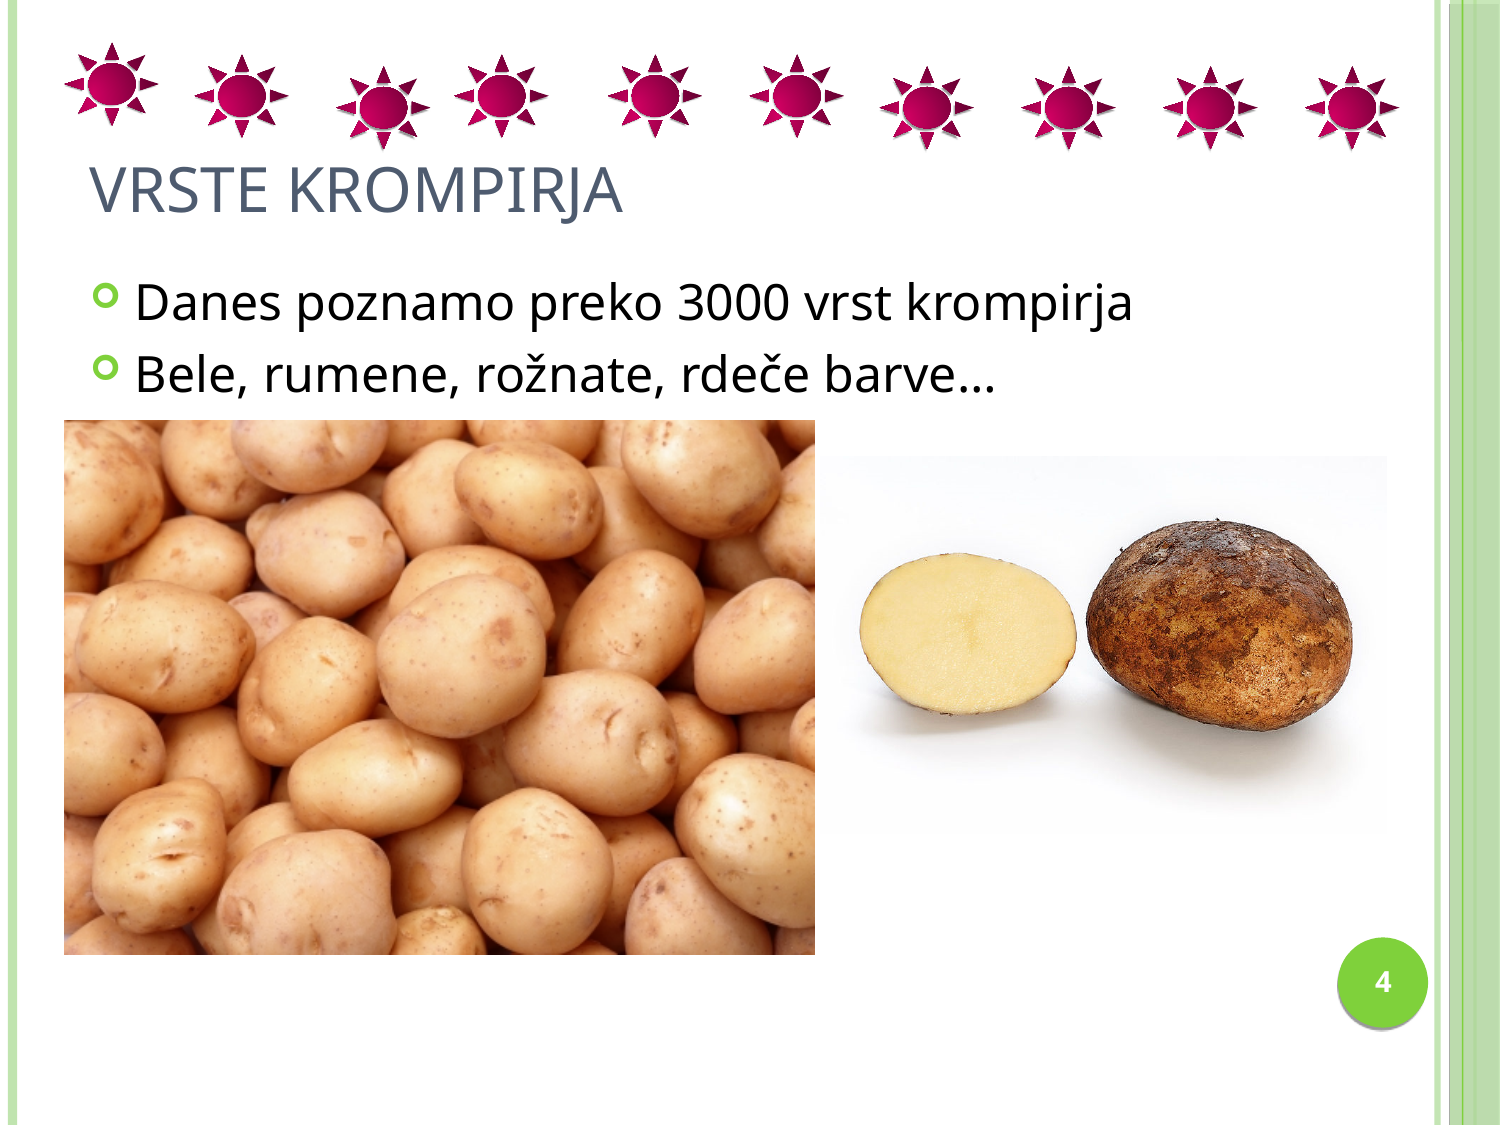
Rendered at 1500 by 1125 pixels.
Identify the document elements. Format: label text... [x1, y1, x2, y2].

text_box [454, 89, 474, 102]
text_box [270, 89, 290, 102]
text_box [648, 120, 663, 138]
text_box [631, 75, 680, 117]
text_box [78, 54, 97, 71]
text_box [376, 132, 391, 149]
text_box [1084, 78, 1103, 95]
text_box [903, 86, 951, 129]
text_box [194, 89, 214, 102]
text_box [683, 89, 703, 102]
text_box [1318, 78, 1338, 95]
text_box [749, 89, 769, 102]
text_box [920, 66, 934, 83]
text_box [478, 75, 526, 117]
text_box [825, 89, 845, 102]
text_box [1345, 132, 1360, 149]
text_box [812, 66, 831, 83]
text_box [468, 109, 487, 126]
text_box [1062, 66, 1076, 83]
text_box [1305, 101, 1325, 114]
text_box [257, 66, 276, 83]
text_box [1238, 101, 1258, 114]
text_box [105, 42, 119, 60]
text_box [398, 78, 418, 95]
text_box [1084, 120, 1103, 137]
text_box [350, 78, 369, 95]
text_box [1035, 120, 1054, 137]
list Danes poznamo preko 3000 vrst krompirja Bele, rumene, rožnate, rdeče barve… [75, 262, 1300, 1062]
text_box [127, 54, 146, 71]
text_box [773, 75, 821, 117]
text_box [1097, 101, 1117, 114]
text_box [763, 66, 783, 83]
text_box [218, 75, 266, 117]
text_box [336, 101, 356, 114]
text_box [208, 109, 227, 126]
text_box [1225, 78, 1244, 95]
text_box [78, 97, 97, 114]
text_box [411, 101, 431, 114]
text_box [1225, 120, 1244, 137]
slide_number <number> [1333, 940, 1434, 1026]
title Vrste krompirja [75, 45, 1300, 233]
text_box [893, 120, 912, 137]
text_box [1187, 86, 1235, 129]
text_box [955, 101, 975, 114]
text_box [495, 54, 509, 72]
text_box [1021, 101, 1041, 114]
text_box [790, 54, 804, 72]
text_box [920, 132, 934, 149]
text_box [1328, 86, 1376, 129]
text_box [812, 109, 831, 126]
text_box [398, 120, 418, 137]
text_box [235, 54, 249, 72]
text_box [105, 108, 119, 126]
text_box [1367, 120, 1386, 137]
text_box [790, 120, 804, 138]
text_box [360, 86, 408, 129]
text_box [468, 66, 487, 83]
text_box [763, 109, 783, 126]
text_box [608, 89, 628, 102]
picture [820, 456, 1387, 834]
text_box [622, 109, 641, 126]
text_box [88, 63, 136, 105]
text_box [670, 109, 689, 126]
text_box [1163, 101, 1183, 114]
text_box [1177, 78, 1196, 95]
text_box [1345, 66, 1360, 83]
picture [64, 420, 815, 955]
text_box [1177, 120, 1196, 137]
text_box [516, 109, 536, 126]
text_box [1203, 66, 1218, 83]
text_box [1318, 120, 1338, 137]
text_box [516, 66, 536, 83]
text_box [208, 66, 227, 83]
text_box [879, 101, 899, 114]
text_box [1035, 78, 1054, 95]
text_box [530, 89, 550, 102]
text_box [257, 109, 276, 126]
text_box [127, 97, 146, 114]
text_box [235, 120, 249, 138]
text_box [140, 78, 160, 90]
text_box [495, 120, 509, 138]
text_box [648, 54, 663, 72]
text_box [622, 66, 641, 83]
text_box [942, 120, 961, 137]
text_box [942, 78, 961, 95]
text_box [670, 66, 689, 83]
text_box [350, 120, 369, 137]
text_box [1380, 101, 1400, 114]
text_box [1045, 86, 1093, 129]
text_box [1062, 132, 1076, 149]
text_box [893, 78, 912, 95]
text_box [1367, 78, 1386, 95]
text_box [376, 66, 391, 83]
text_box [1203, 132, 1218, 149]
text_box [64, 78, 84, 90]
